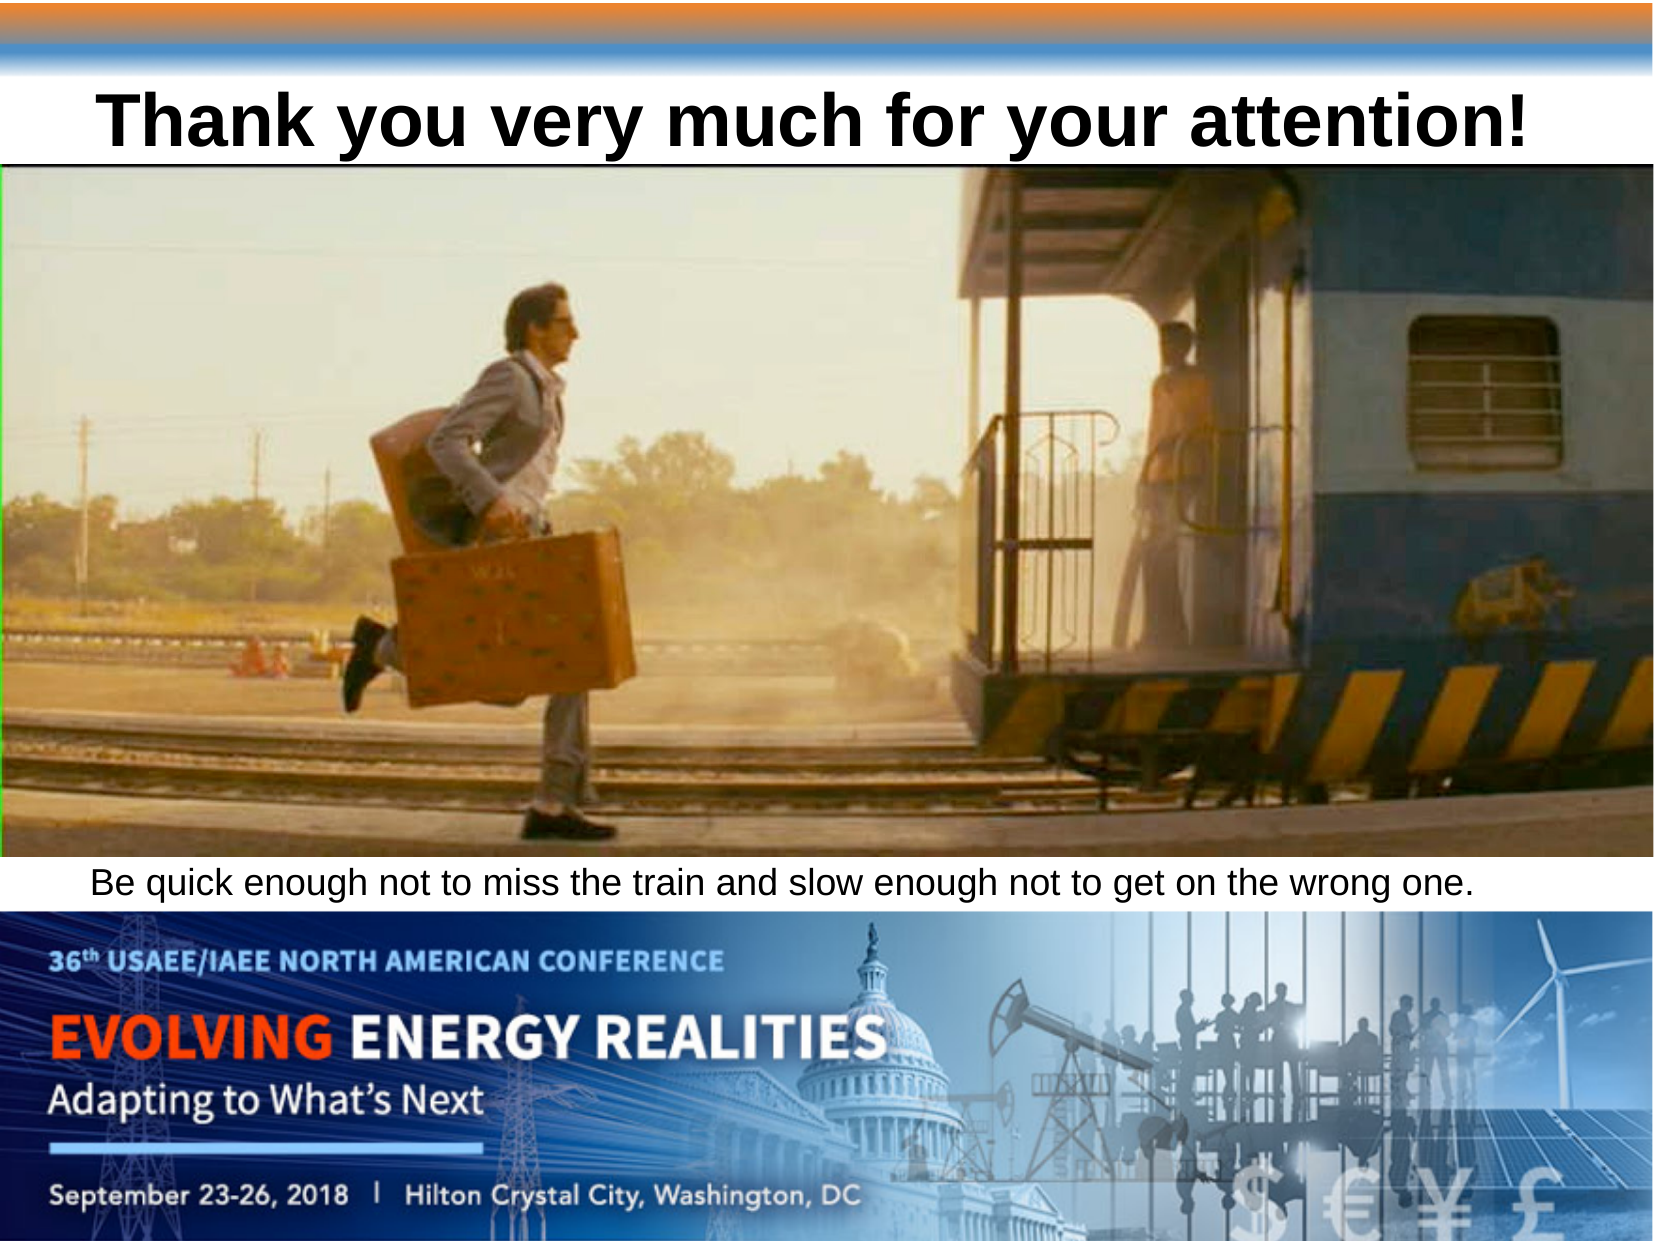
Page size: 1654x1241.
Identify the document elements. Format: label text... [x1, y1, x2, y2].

text_box Be quick enough not to miss the train and slow enough not to get on the wrong one. [75, 855, 1636, 912]
picture [0, 3, 1654, 1241]
text_box Thank you very much for your attention! [80, 72, 1606, 171]
